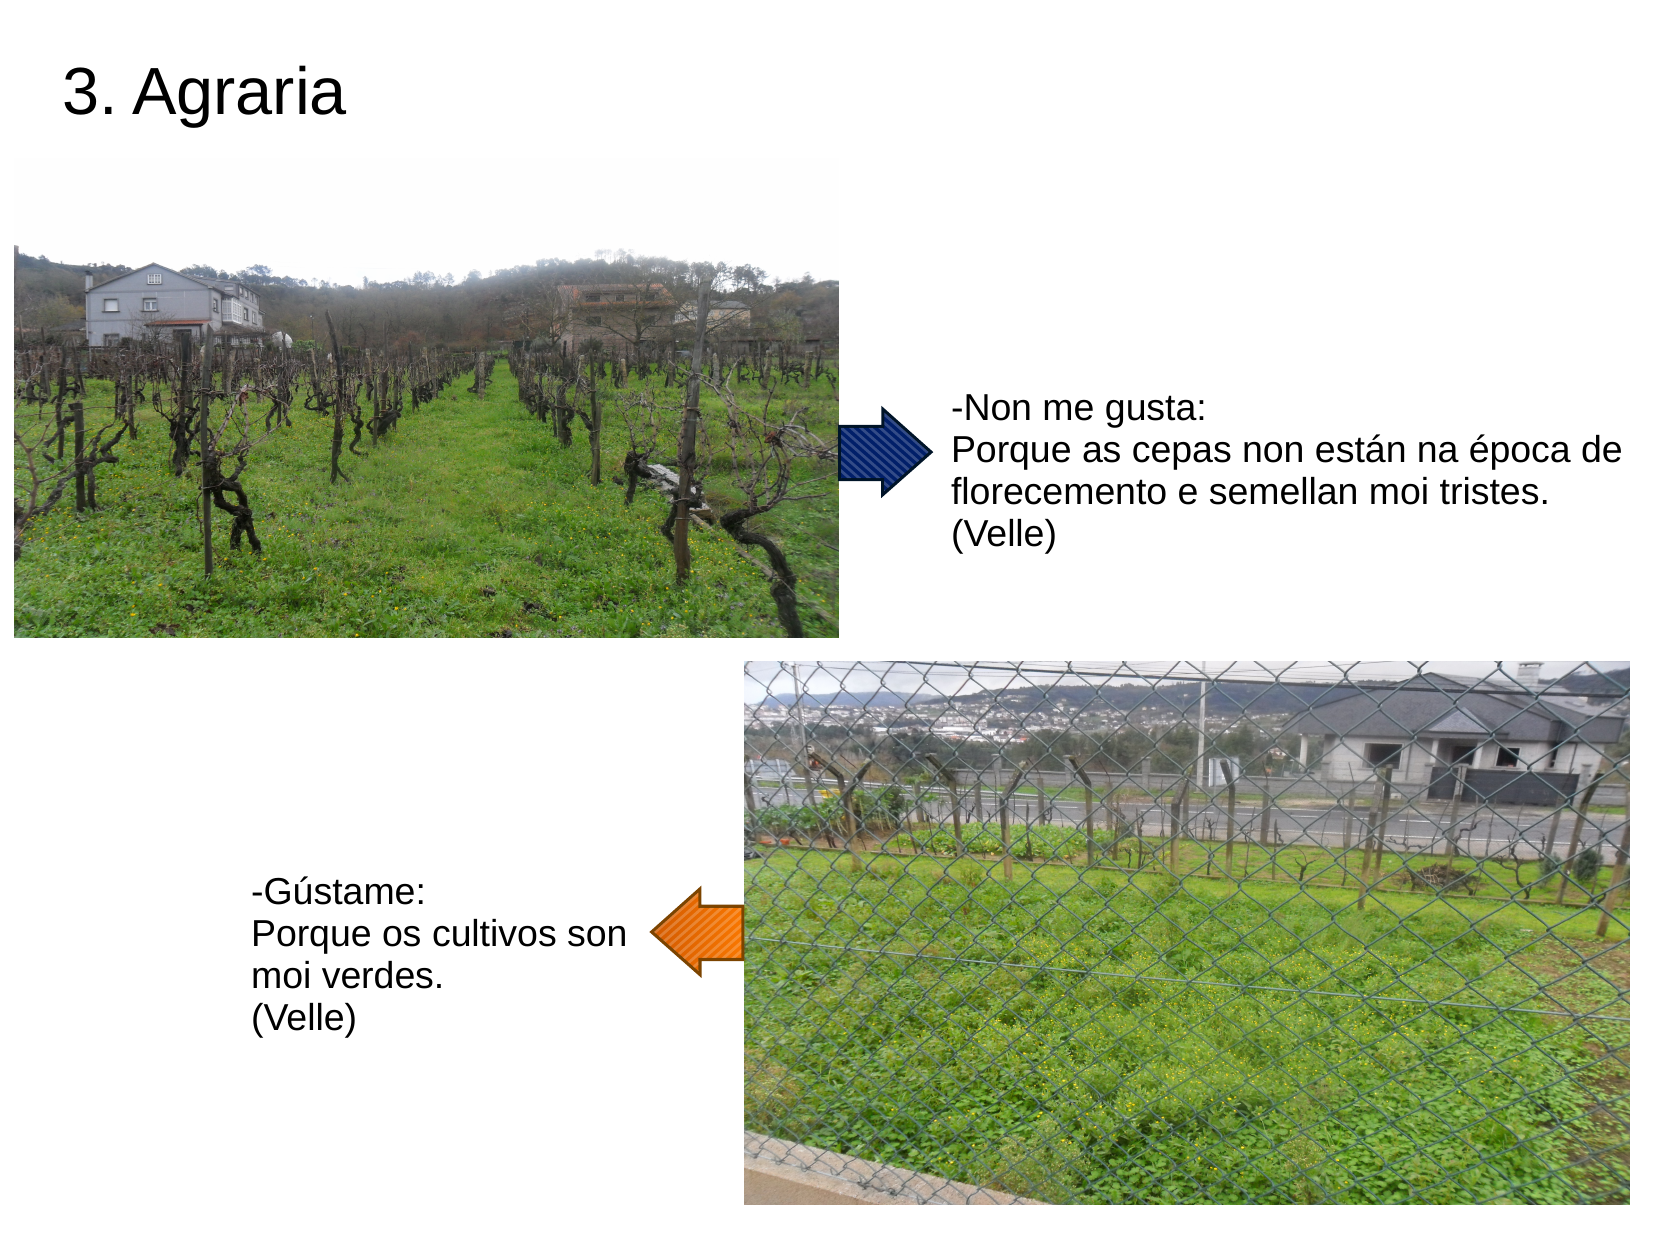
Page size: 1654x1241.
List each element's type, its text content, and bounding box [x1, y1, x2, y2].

text_box 3. Agraria [47, 47, 363, 137]
text_box -Gústame: Porque os cultivos son moi verdes. (Velle) [236, 863, 653, 1046]
picture [653, 661, 1630, 1205]
picture [14, 158, 936, 638]
text_box -Non me gusta: Porque as cepas non están na época de florecemento e semellan moi tristes. (Velle) [936, 378, 1638, 562]
